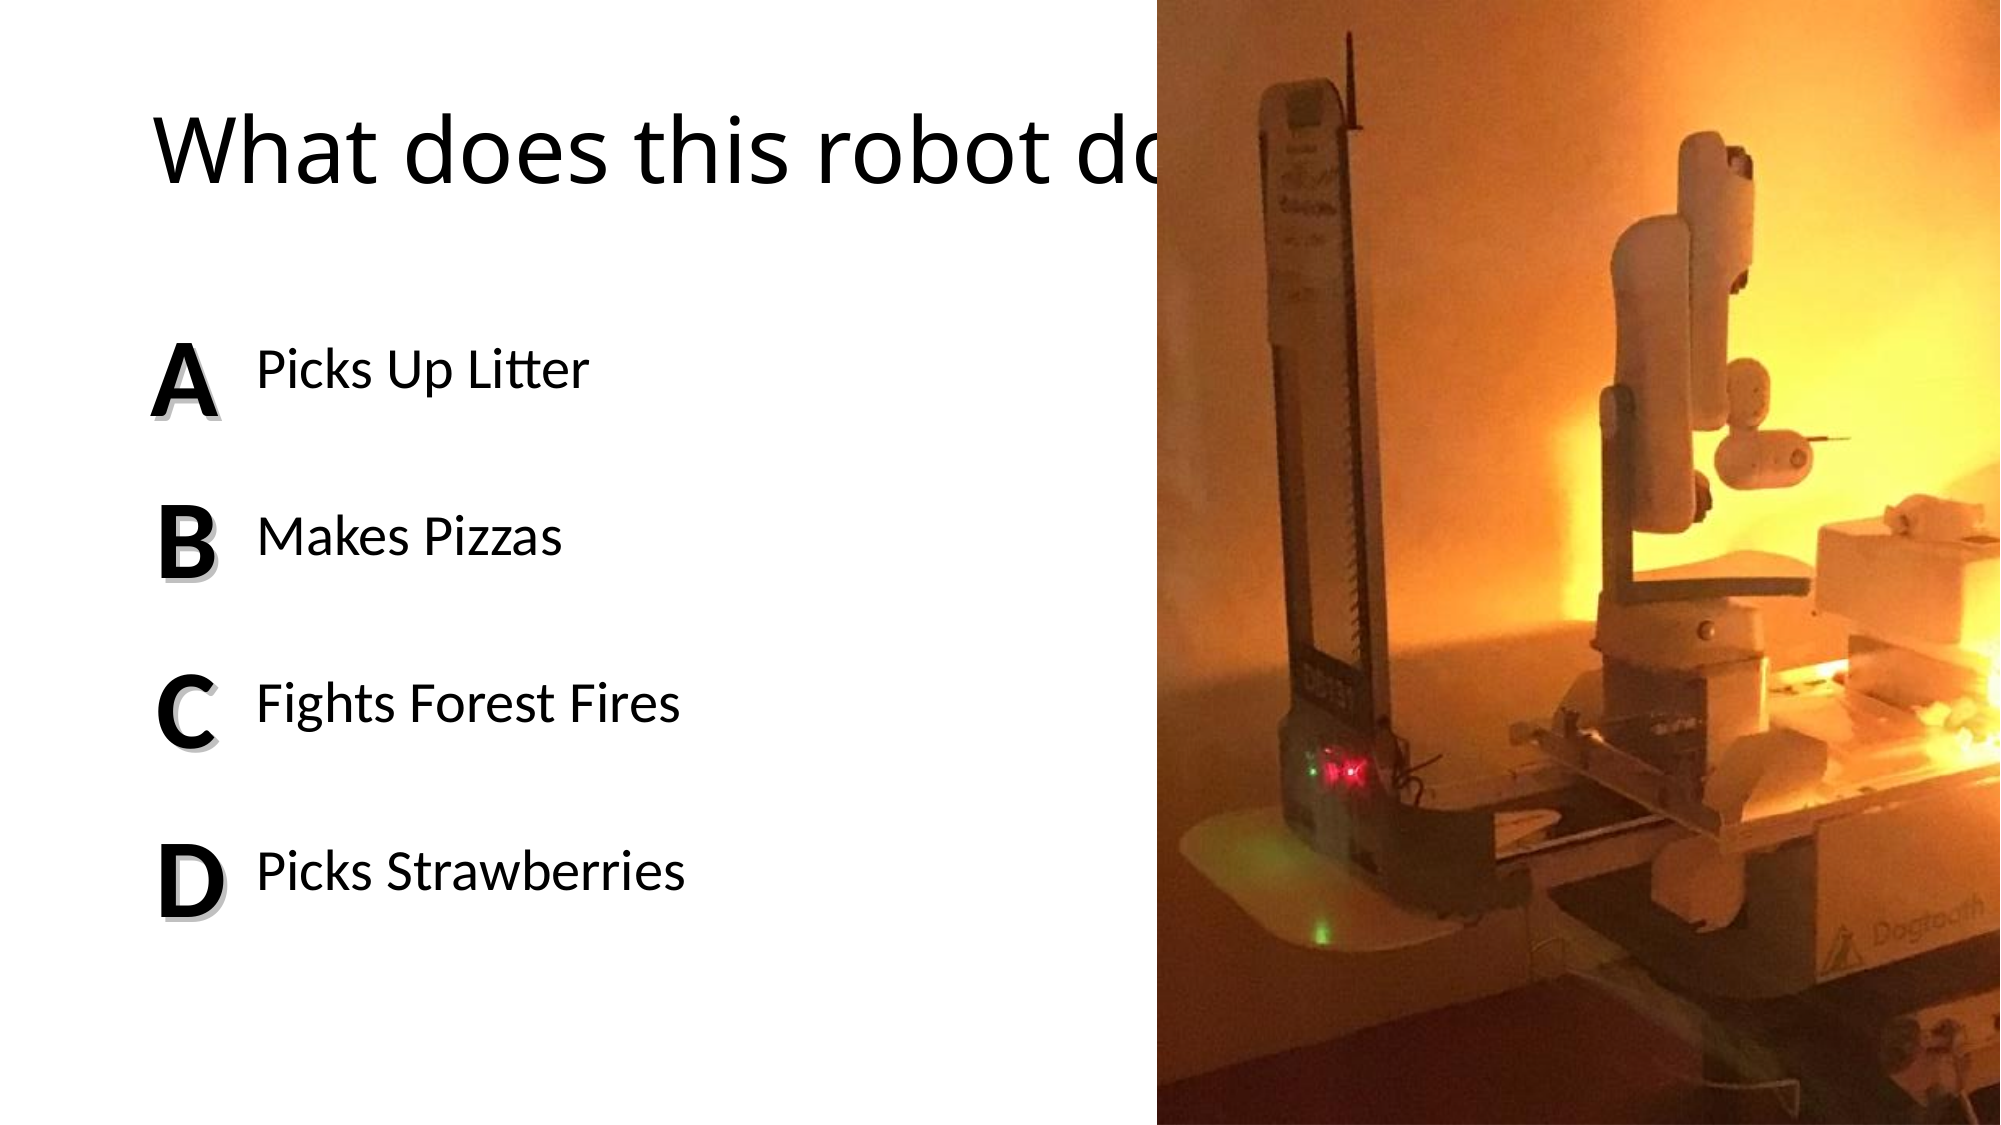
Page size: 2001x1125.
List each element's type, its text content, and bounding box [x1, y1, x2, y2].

picture [1156, 0, 2000, 1125]
text_box D [140, 798, 241, 948]
text_box C [142, 628, 232, 778]
list Picks Up Litter Makes Pizzas Fights Forest Fires Picks Strawberries [241, 330, 814, 1045]
text_box B [140, 459, 233, 609]
title What does this robot do? [137, 59, 1156, 248]
text_box A [135, 297, 233, 447]
